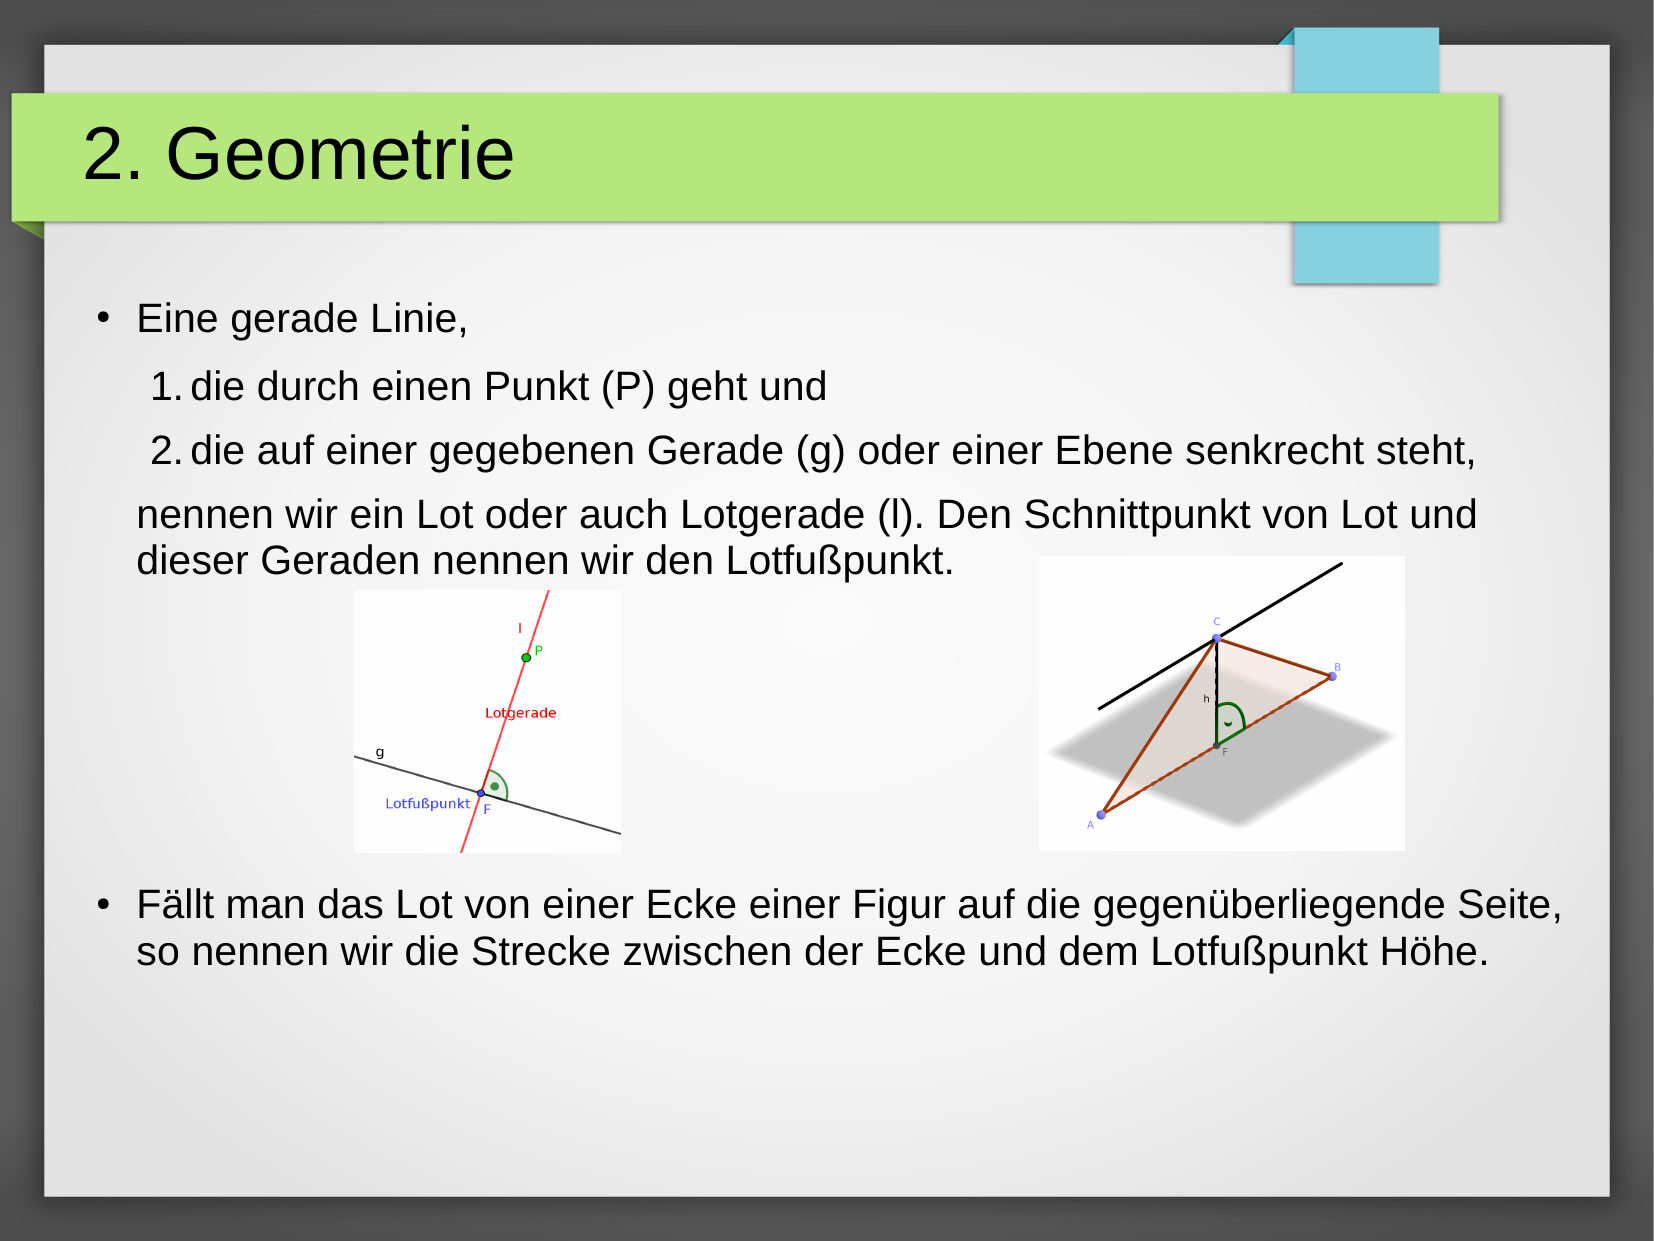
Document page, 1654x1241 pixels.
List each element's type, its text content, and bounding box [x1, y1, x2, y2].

title 2. Geometrie [82, 94, 1264, 213]
list Eine gerade Linie, die durch einen Punkt (P) geht und die auf einer gegebenen Gerade (g) oder einer Ebene senkrecht steht, nennen wir ein Lot oder auch Lotgerade (l). Den Schnittpunkt von Lot und dieser Geraden nennen wir den Lotfußpunkt. Fällt man das Lot von einer Ecke einer Figur auf die gegenüberliegende Seite, so nennen wir die Strecke zwischen der Ecke und dem Lotfußpunkt Höhe. [82, 295, 1571, 1015]
picture [0, 0, 1654, 1241]
